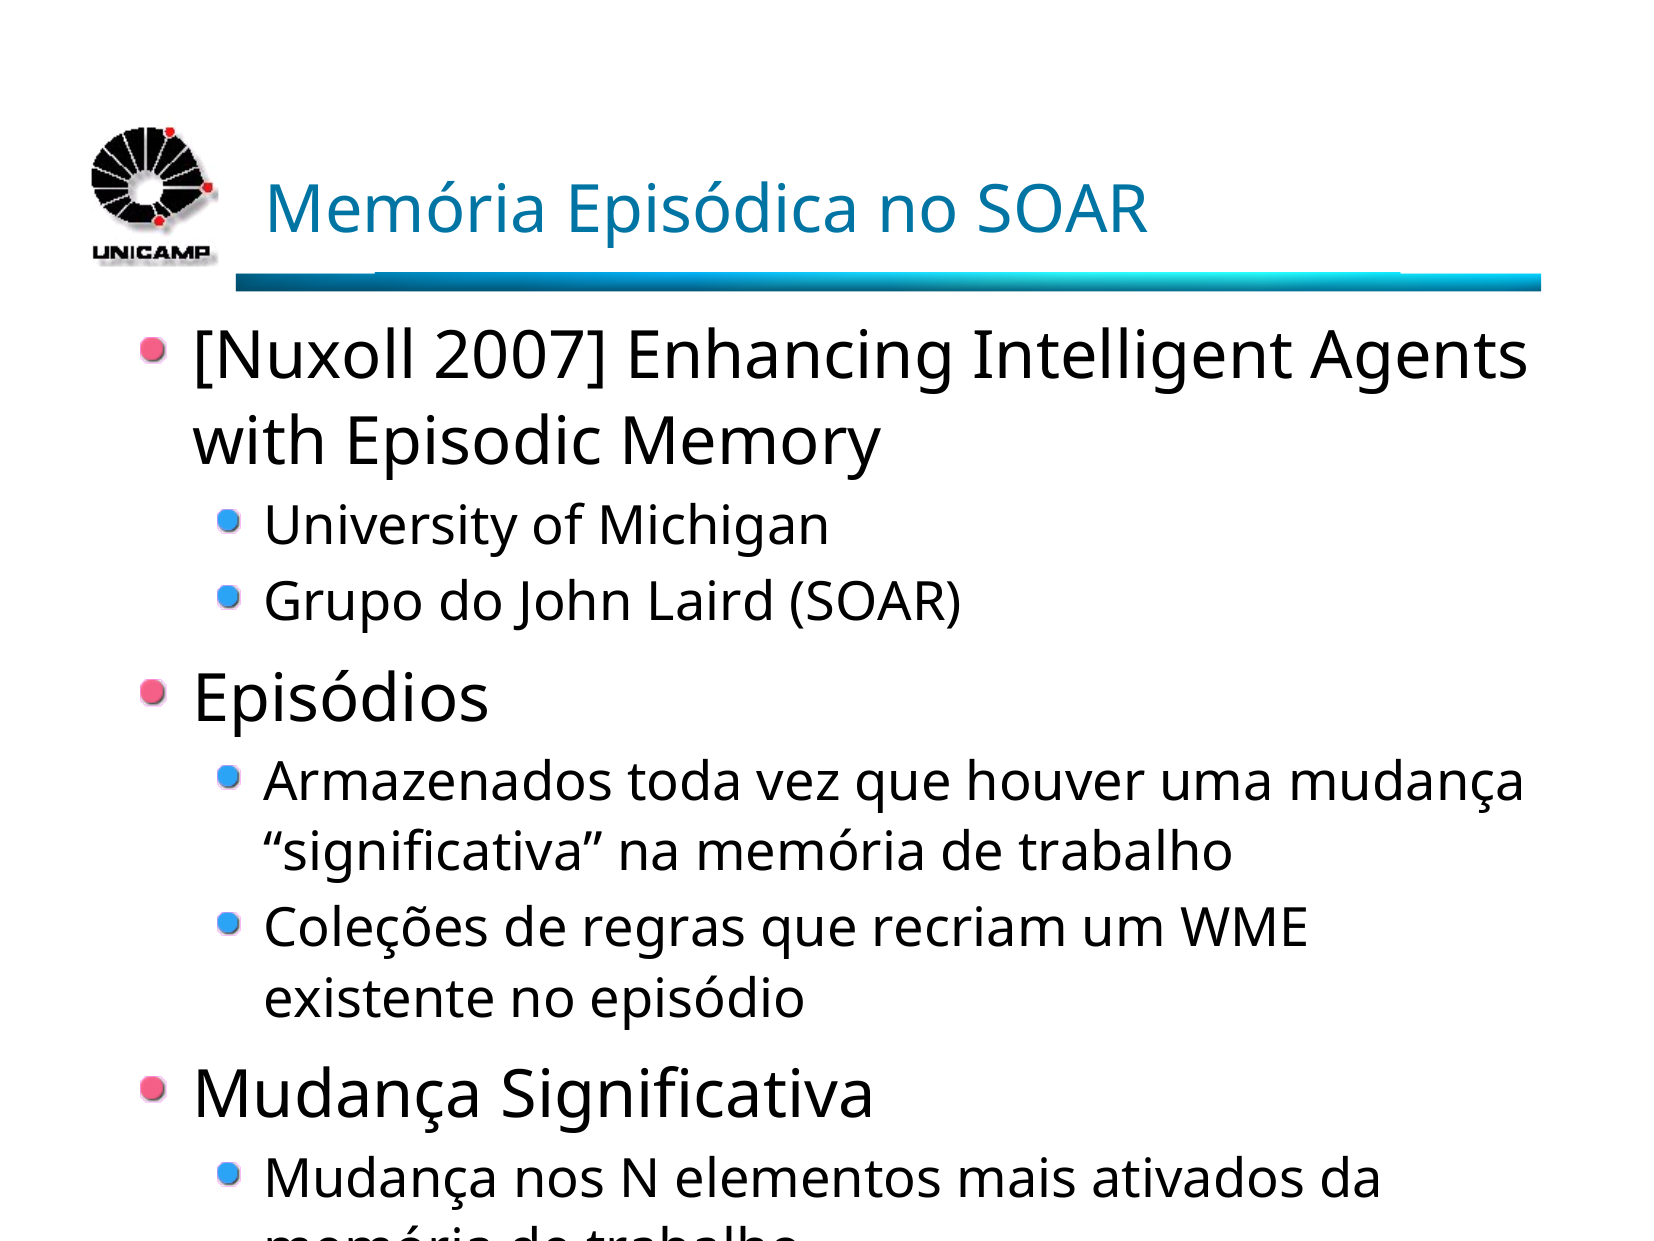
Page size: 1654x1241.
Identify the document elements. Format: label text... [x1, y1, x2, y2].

picture [125, 272, 1654, 295]
list [Nuxoll 2007] Enhancing Intelligent Agents with Episodic Memory University of Michigan Grupo do John Laird (SOAR) Episódios Armazenados toda vez que houver uma mudança “significativa” na memória de trabalho Coleções de regras que recriam um WME existente no episódio Mudança Significativa Mudança nos N elementos mais ativados da memória de trabalho [121, 309, 1534, 1183]
picture [216, 1183, 242, 1188]
title Memória Episódica no SOAR [264, 57, 1534, 250]
